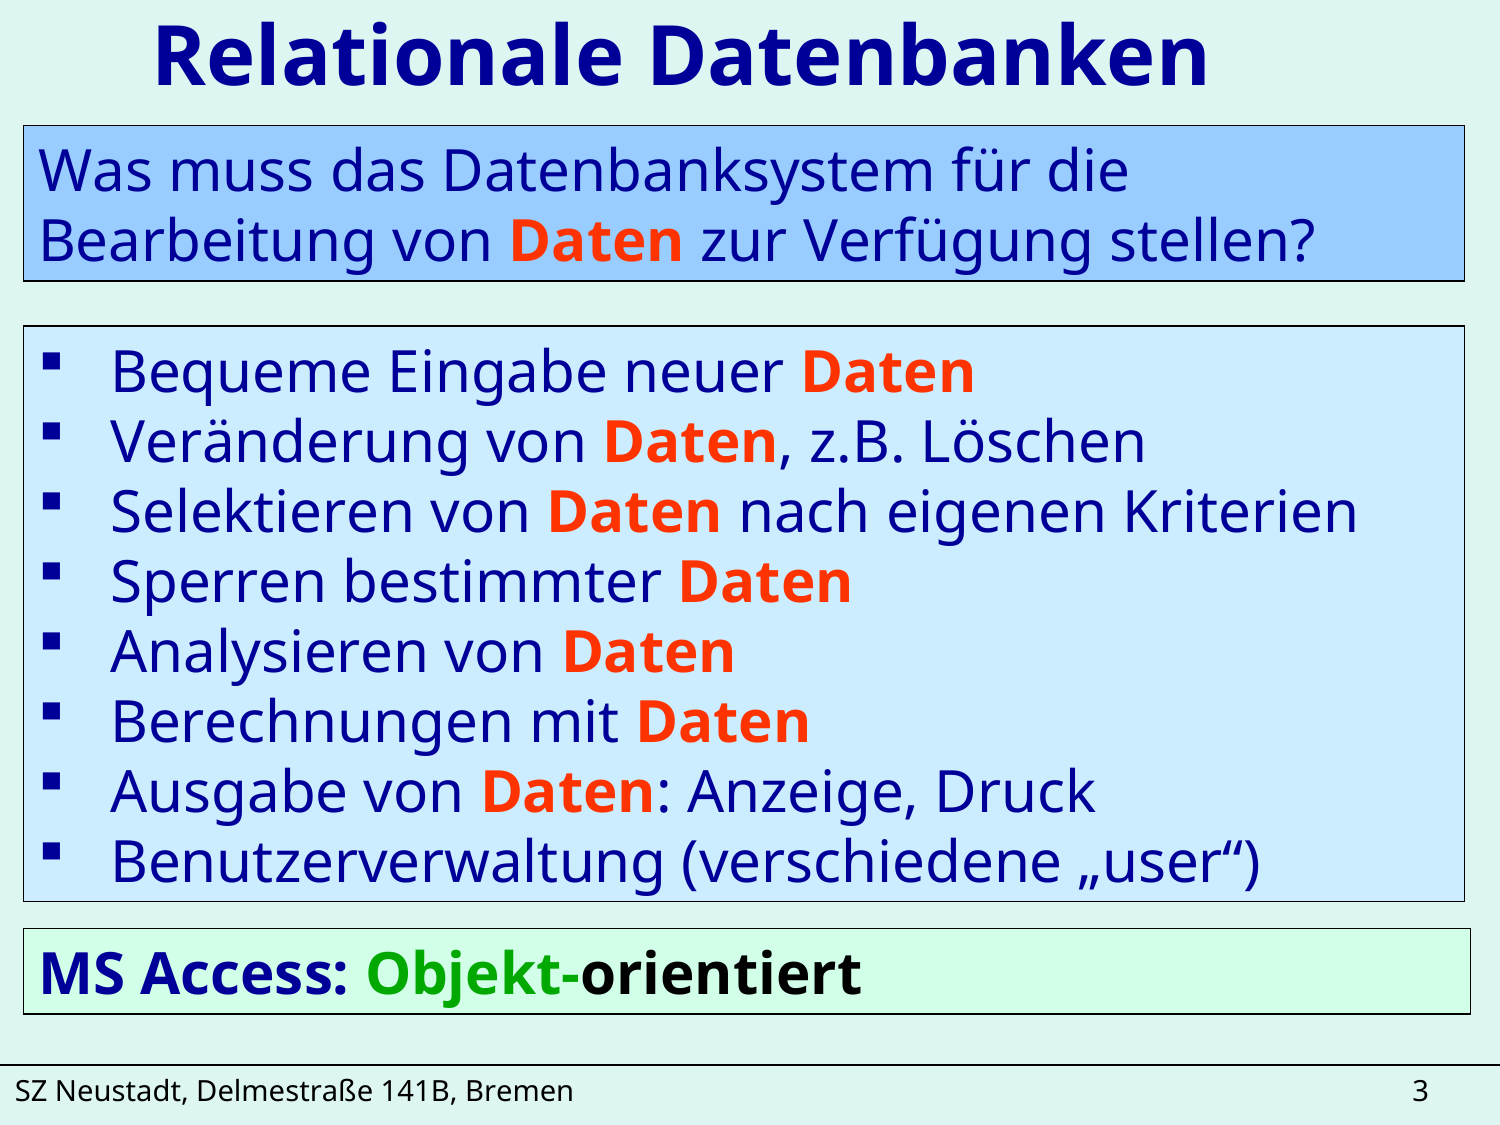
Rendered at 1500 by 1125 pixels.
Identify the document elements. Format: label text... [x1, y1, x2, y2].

text_box Bequeme Eingabe neuer Daten Veränderung von Daten, z.B. Löschen Selektieren von Daten nach eigenen Kriterien Sperren bestimmter Daten Analysieren von Daten Berechnungen mit Daten Ausgabe von Daten: Anzeige, Druck Benutzerverwaltung (verschiedene „user“) [23, 326, 1465, 902]
text_box MS Access: Objekt-orientiert [23, 928, 1471, 1015]
text_box Was muss das Datenbanksystem für die Bearbeitung von Daten zur Verfügung stellen? [23, 125, 1465, 281]
text_box Relationale Datenbanken [76, 0, 1427, 104]
